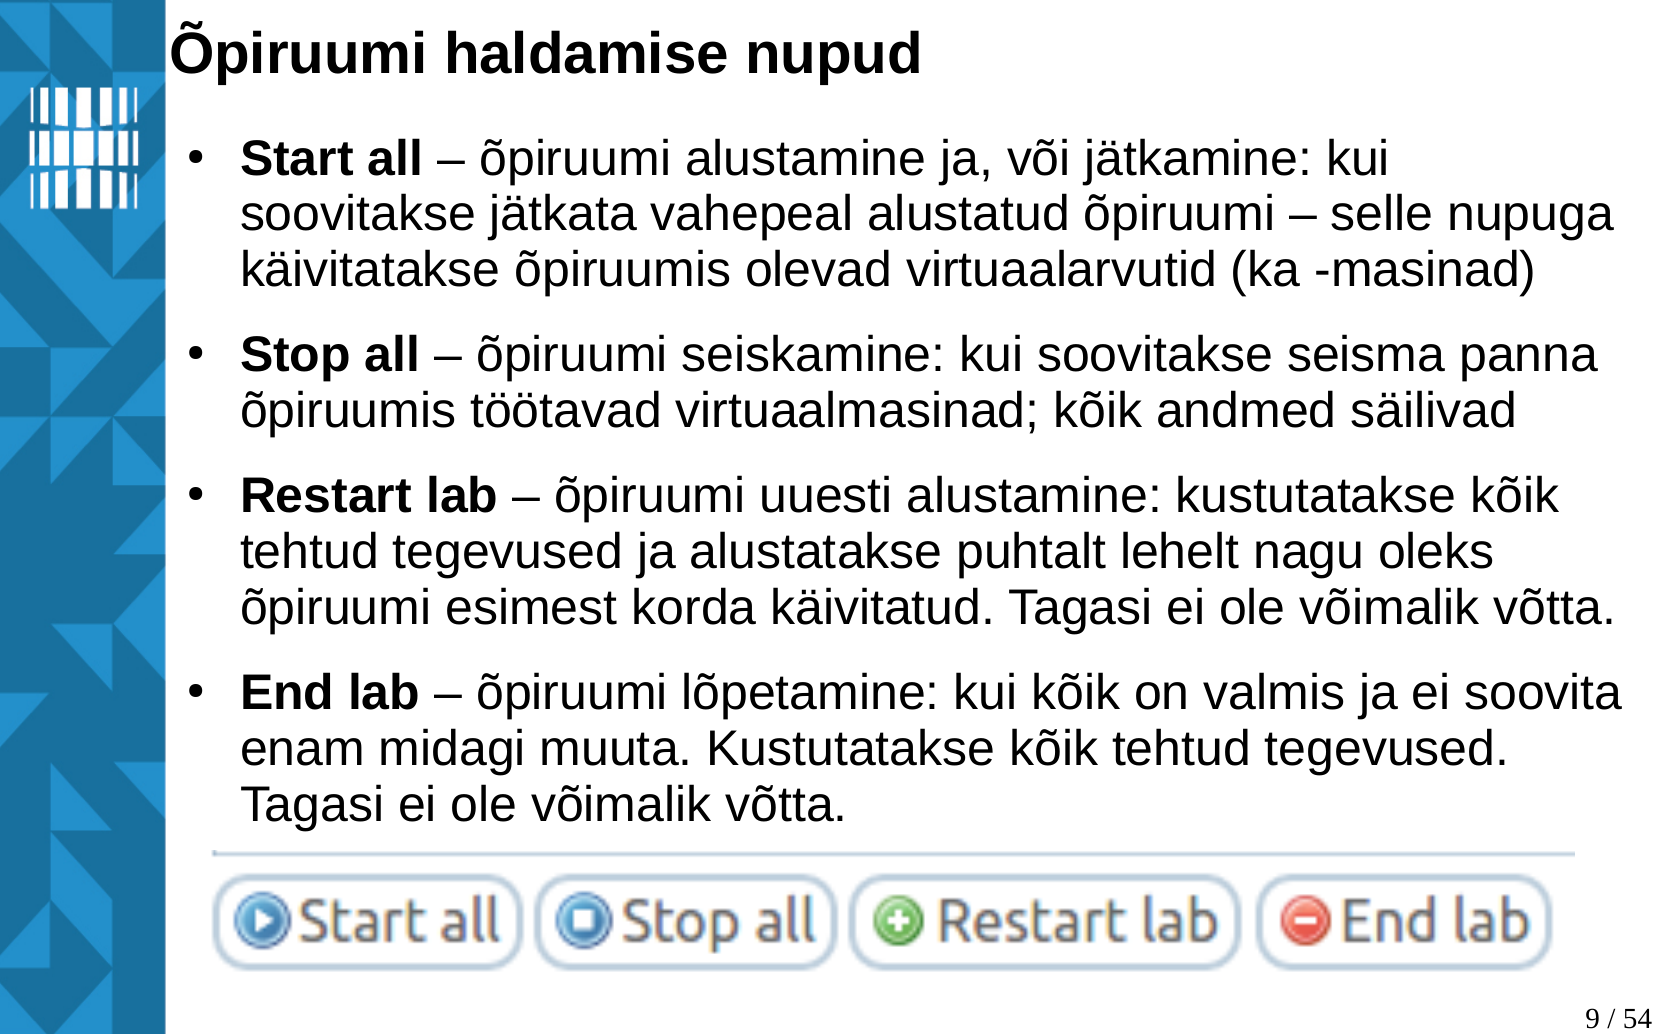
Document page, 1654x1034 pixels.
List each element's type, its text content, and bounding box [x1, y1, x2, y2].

list Start all – õpiruumi alustamine ja, või jätkamine: kui soovitakse jätkata vahepeal alustatud õpiruumi – selle nupuga käivitatakse õpiruumis olevad virtuaalarvutid (ka -masinad) Stop all – õpiruumi seiskamine: kui soovitakse seisma panna õpiruumis töötavad virtuaalmasinad; kõik andmed säilivad Restart lab – õpiruumi uuesti alustamine: kustutatakse kõik tehtud tegevused ja alustatakse puhtalt lehelt nagu oleks õpiruumi esimest korda käivitatud. Tagasi ei ole võimalik võtta. End lab – õpiruumi lõpetamine: kui kõik on valmis ja ei soovita enam midagi muuta. Kustutatakse kõik tehtud tegevused. Tagasi ei ole võimalik võtta. [169, 129, 1630, 997]
picture [196, 850, 1575, 997]
title Õpiruumi haldamise nupud [169, 11, 1571, 95]
